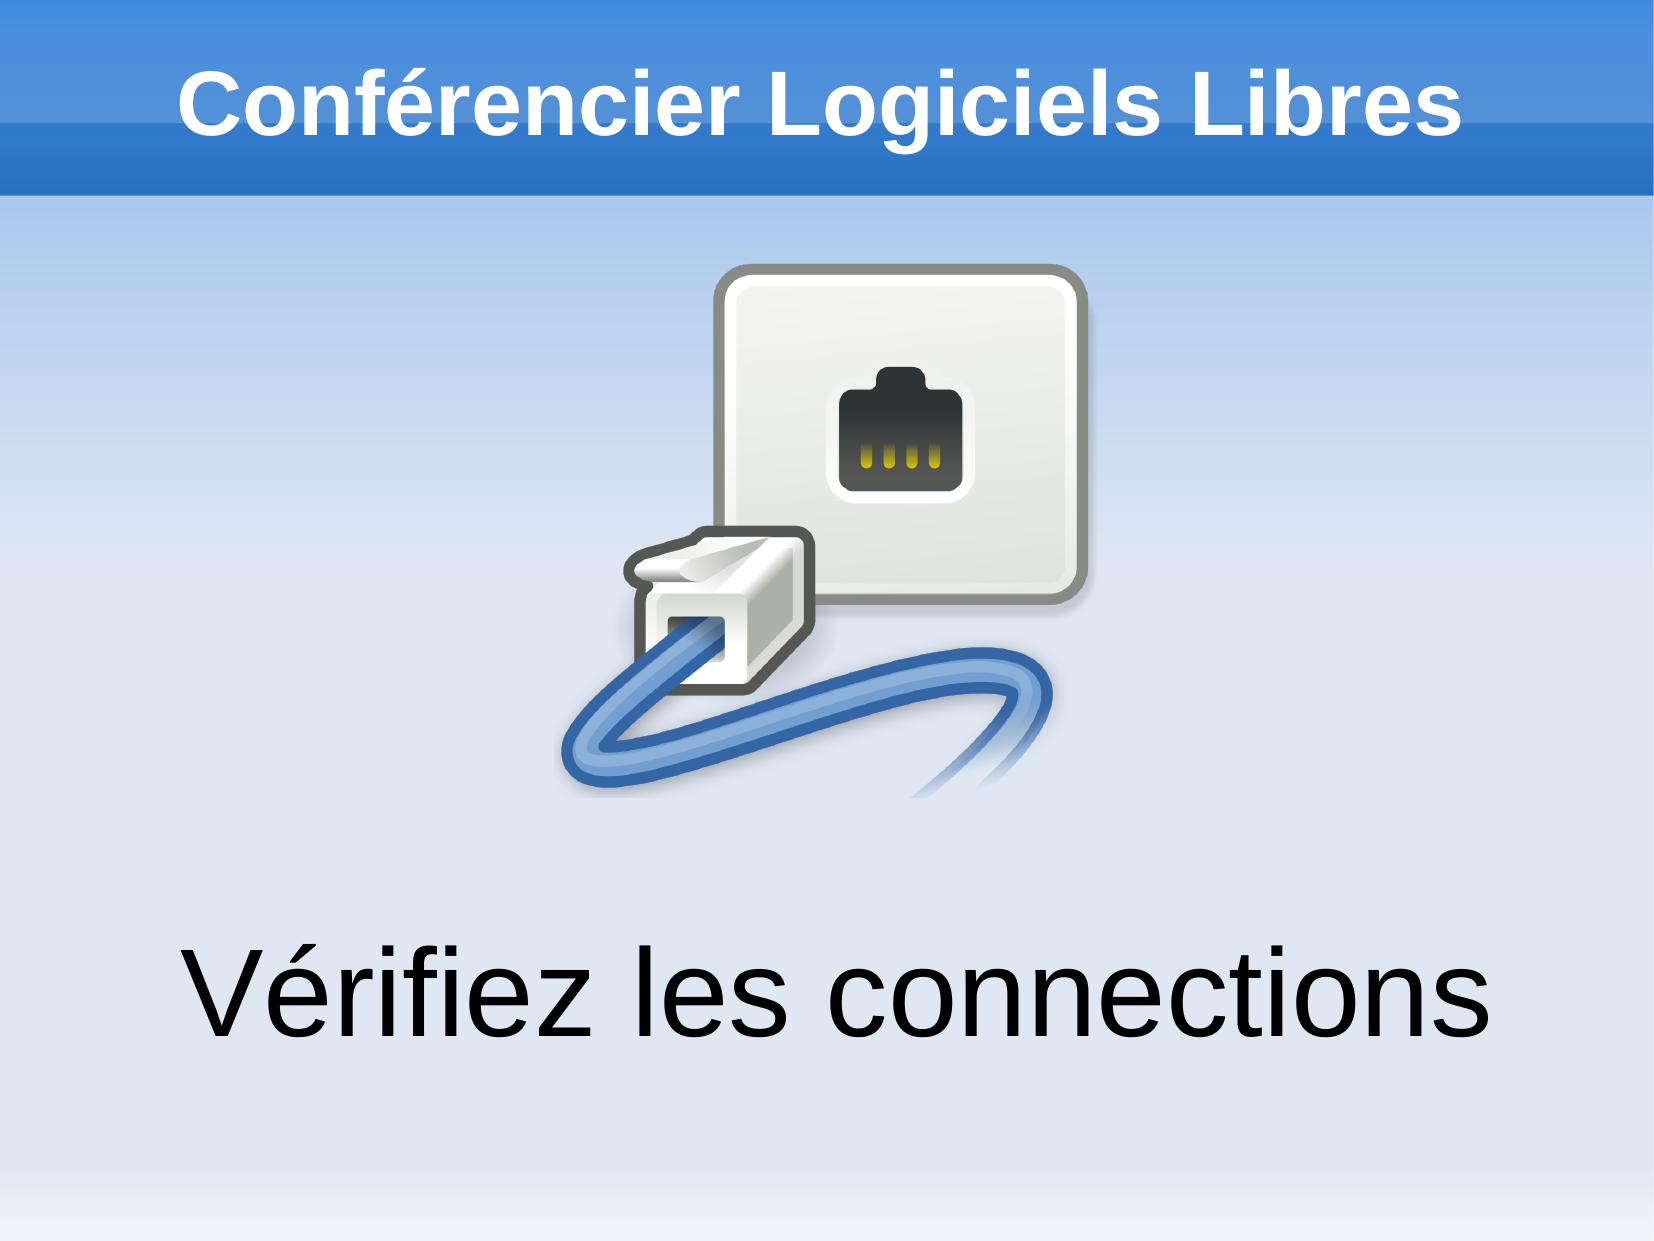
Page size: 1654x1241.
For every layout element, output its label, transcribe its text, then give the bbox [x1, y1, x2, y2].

text_box Vérifiez les connections [165, 915, 1509, 1086]
picture [0, 0, 1654, 1241]
title Conférencier Logiciels Libres [76, 0, 1565, 208]
